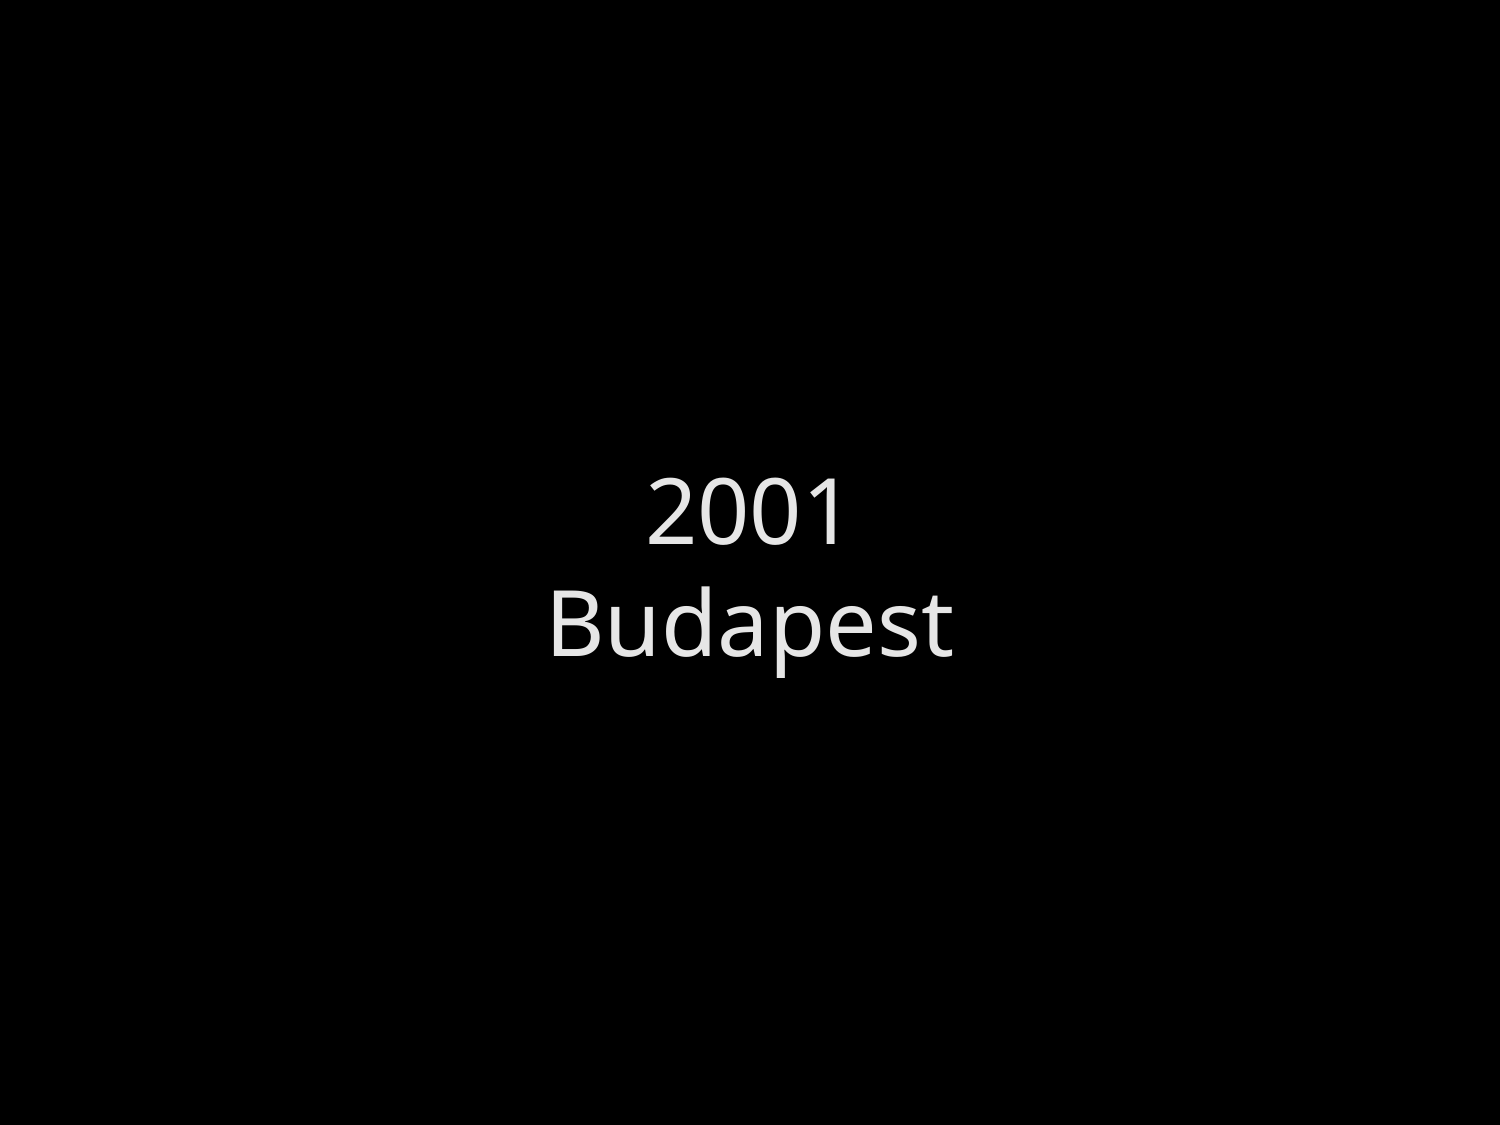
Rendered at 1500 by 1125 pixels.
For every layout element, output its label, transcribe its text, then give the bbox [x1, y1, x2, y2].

subtitle 2001 Budapest [109, 112, 1391, 1013]
